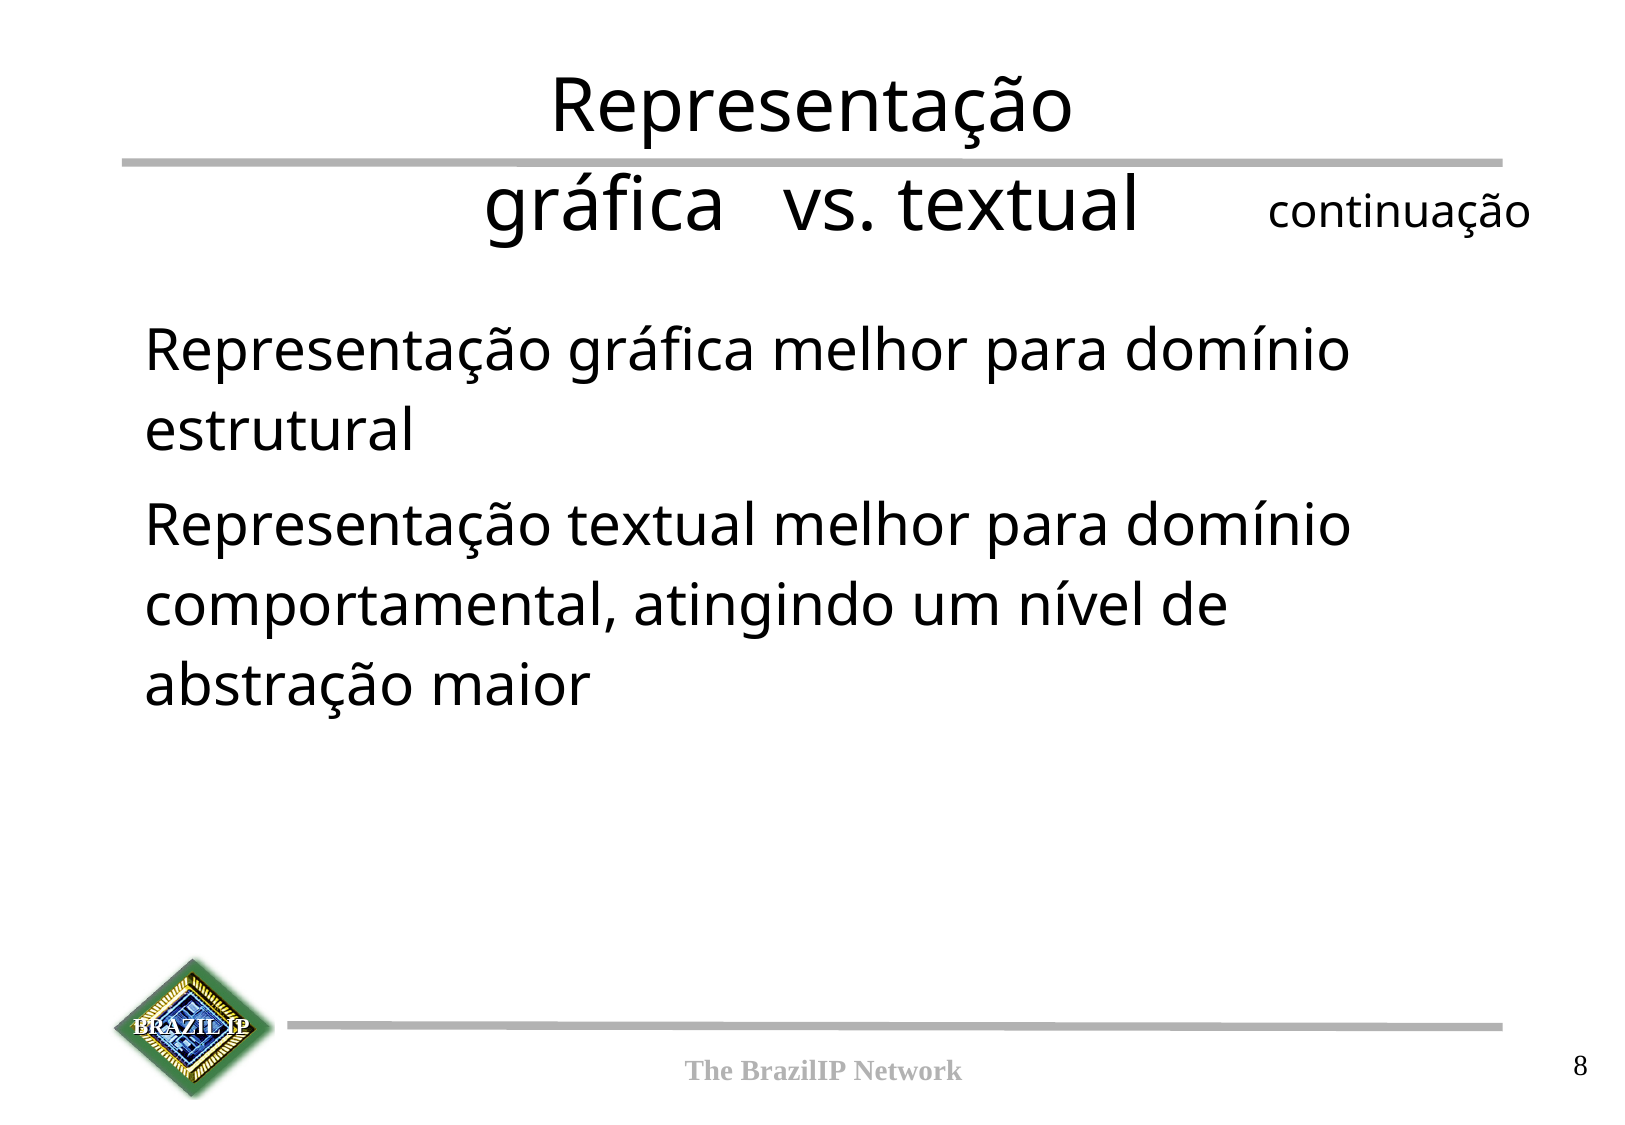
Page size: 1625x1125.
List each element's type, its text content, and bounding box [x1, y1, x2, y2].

text_box continuação [1503, 173, 1563, 245]
title Representação gráfica vs. textual [121, 53, 1503, 250]
picture [108, 953, 275, 1100]
list Representação gráfica melhor para domínio estrutural Representação textual melhor para domínio comportamental, atingindo um nível de abstração maior [129, 299, 1485, 870]
